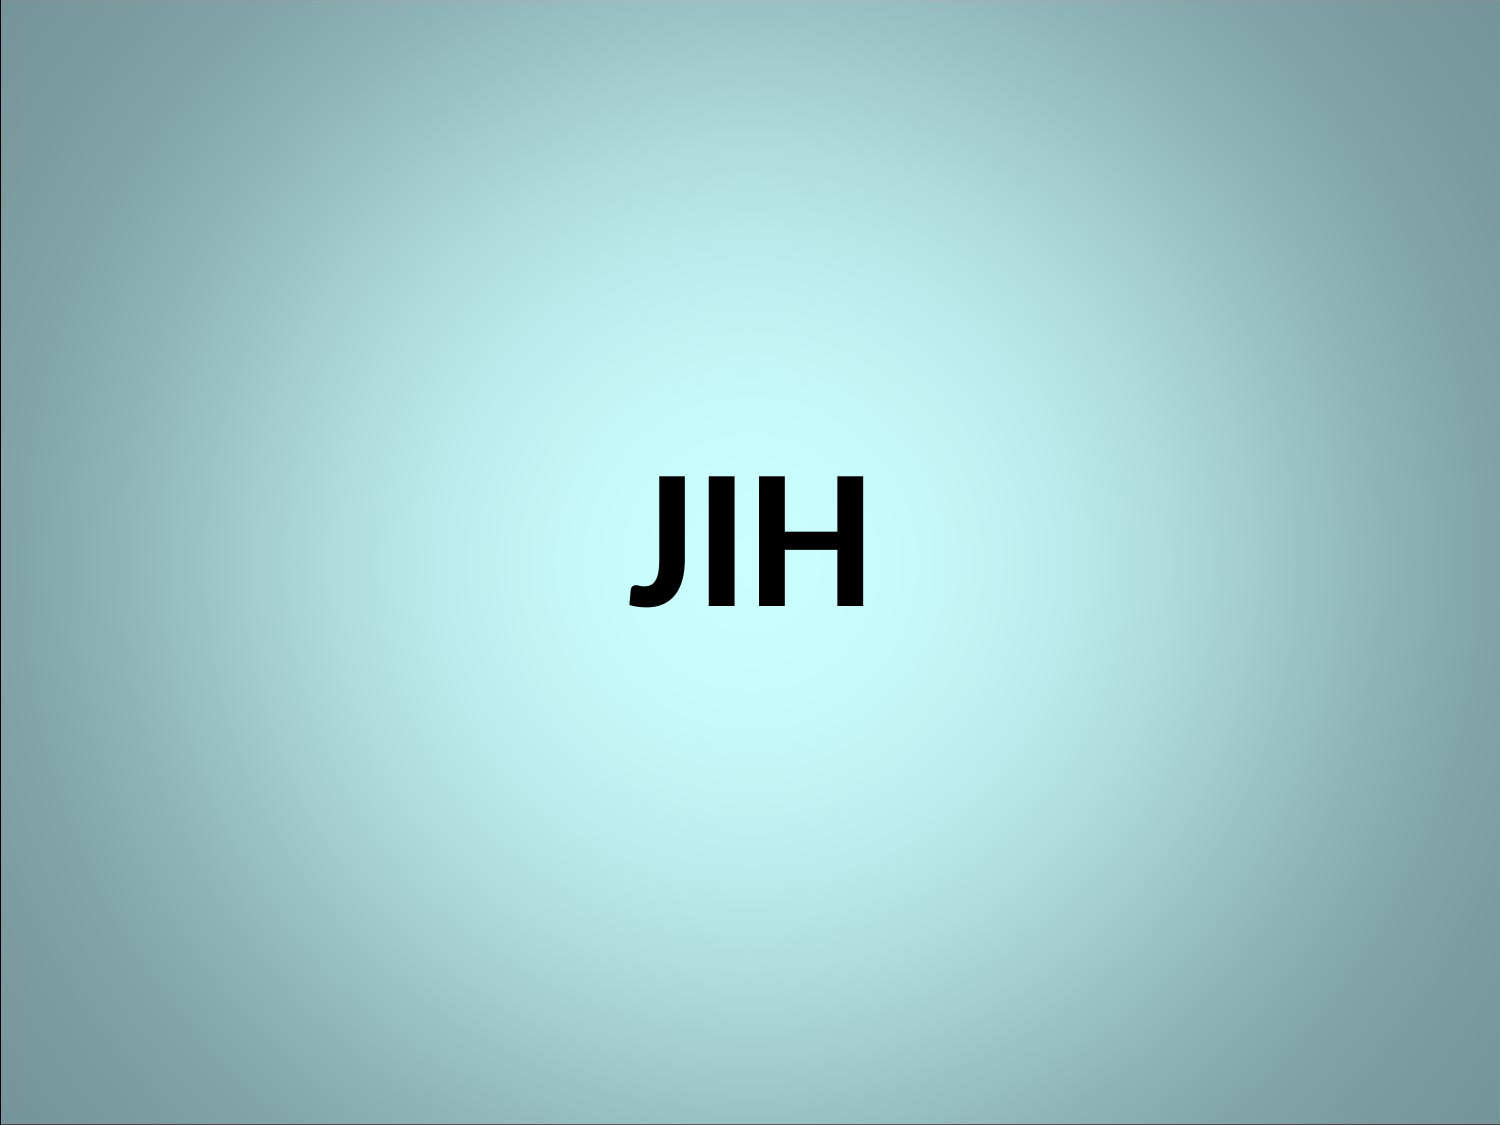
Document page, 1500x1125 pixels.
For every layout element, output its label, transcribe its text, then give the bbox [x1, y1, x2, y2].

picture [0, 0, 1500, 1125]
title JIH [76, 398, 1427, 654]
